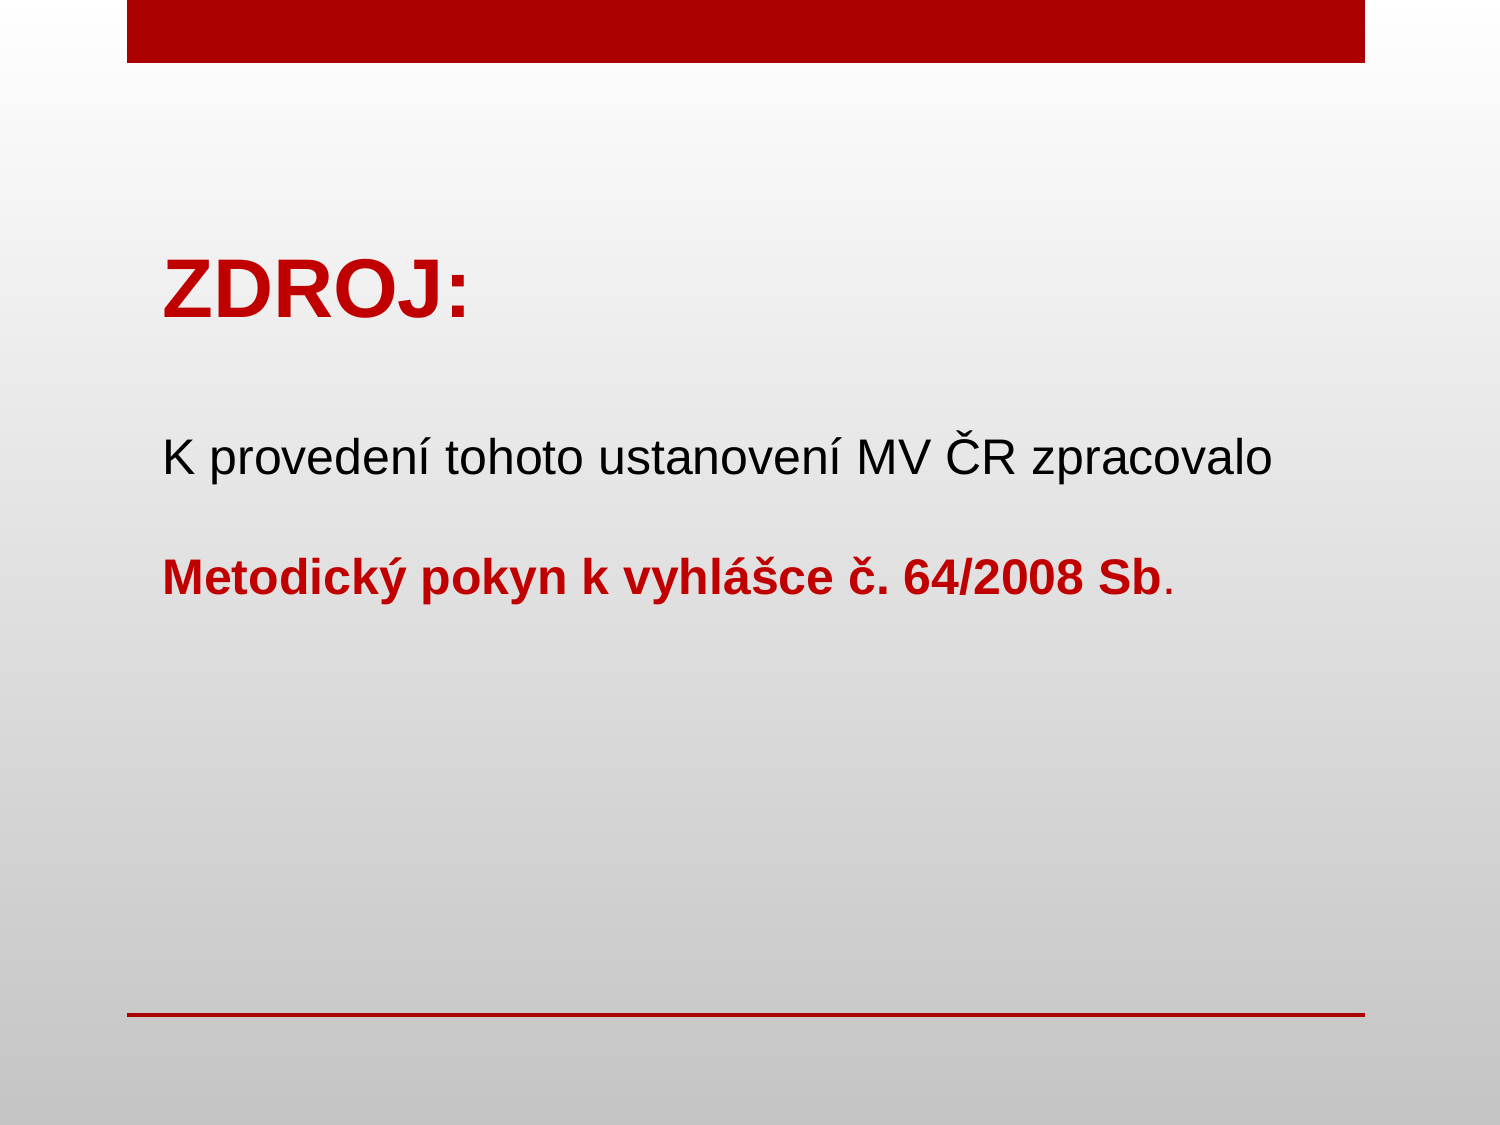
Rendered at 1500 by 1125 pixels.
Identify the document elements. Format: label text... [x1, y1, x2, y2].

text_box ZDROJ: K provedení tohoto ustanovení MV ČR zpracovalo Metodický pokyn k vyhlášce č. 64/2008 Sb. [148, 227, 1400, 822]
